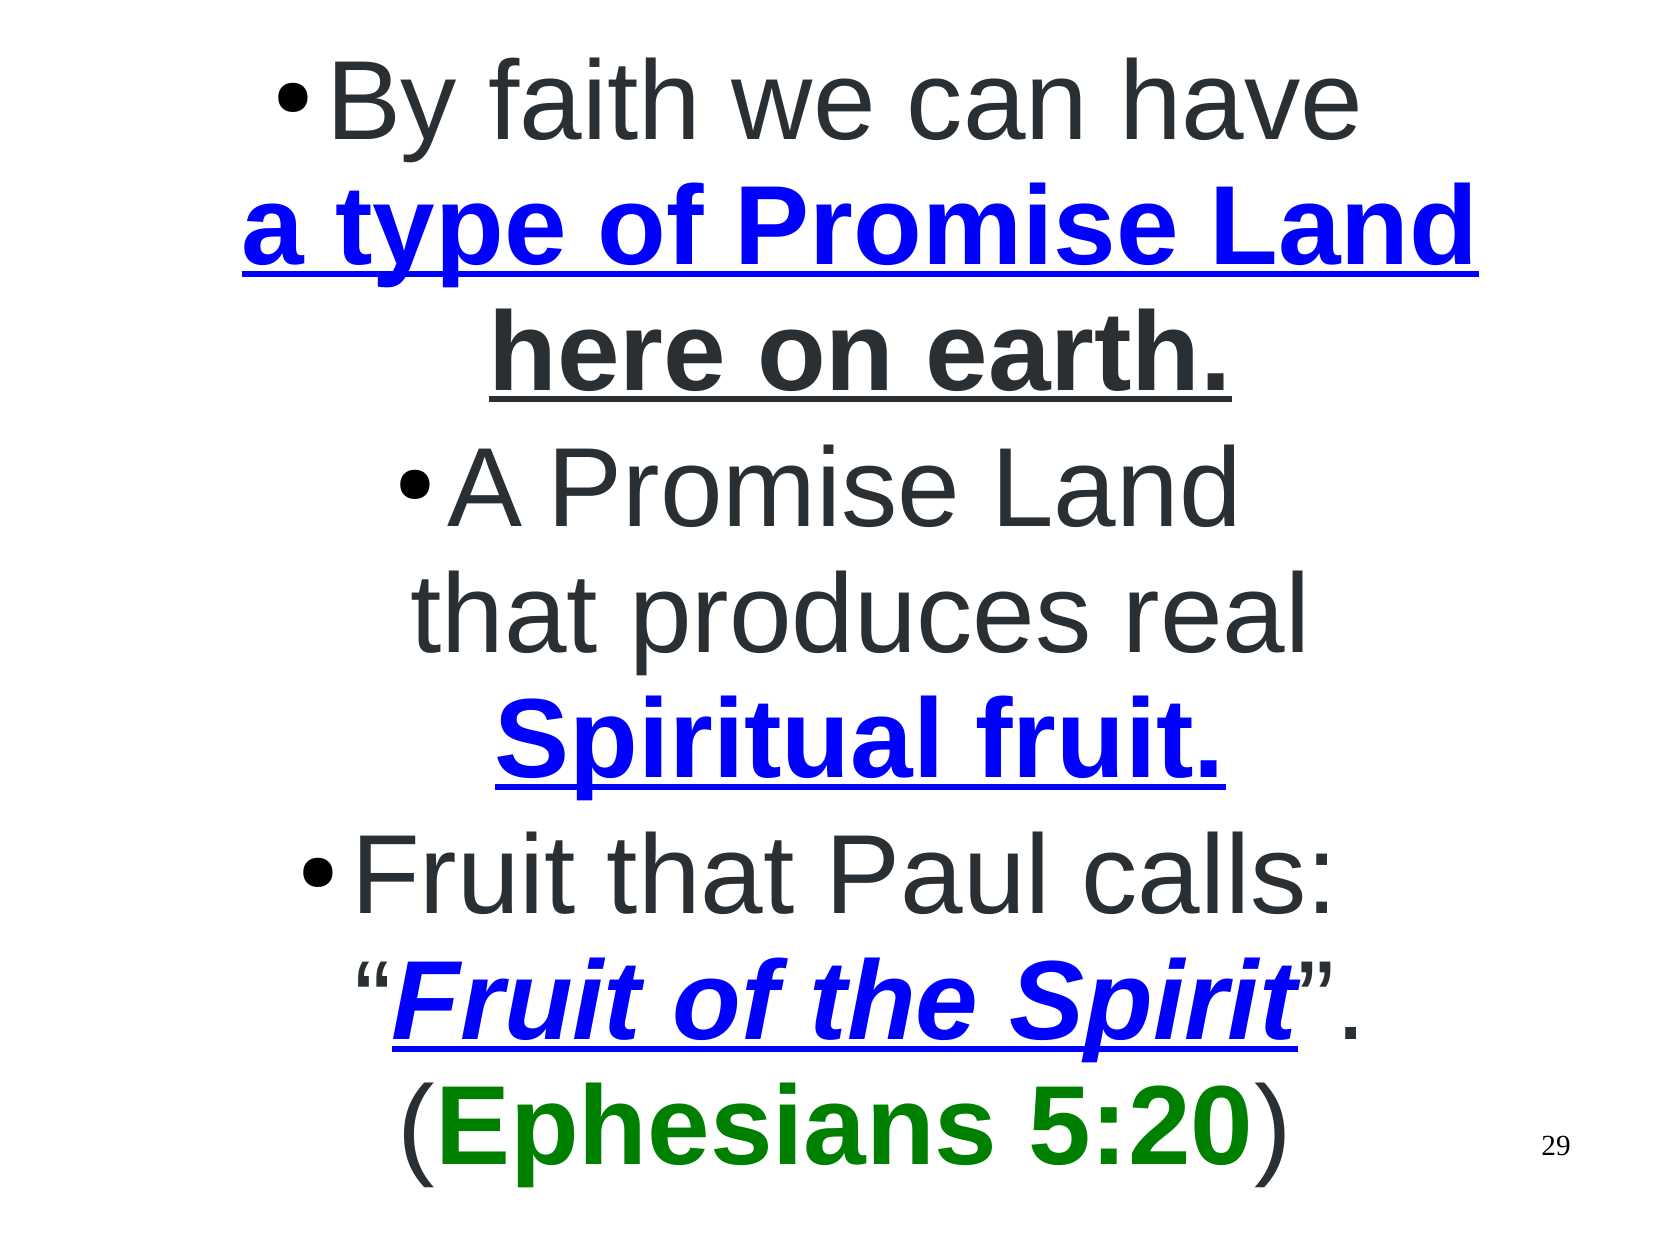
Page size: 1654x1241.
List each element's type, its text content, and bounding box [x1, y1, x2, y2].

list By faith we can have a type of Promise Land here on earth. A Promise Land that produces real Spiritual fruit. Fruit that Paul calls: “Fruit of the Spirit”. (Ephesians 5:20) [37, 37, 1613, 1201]
